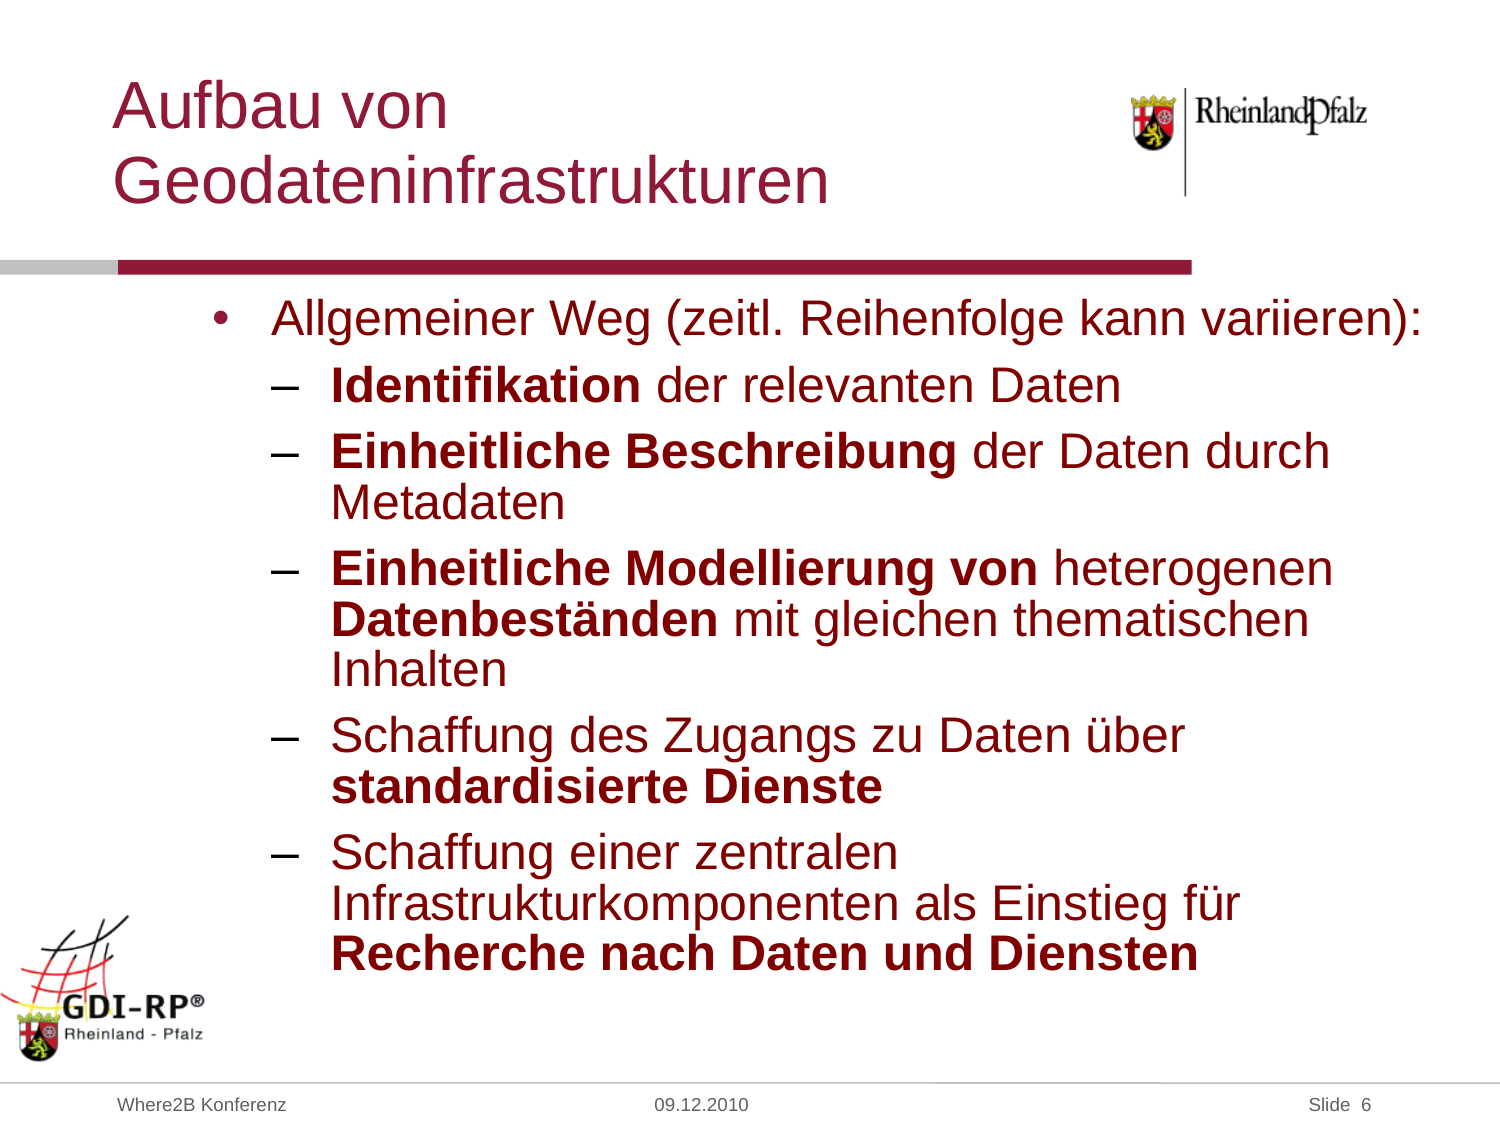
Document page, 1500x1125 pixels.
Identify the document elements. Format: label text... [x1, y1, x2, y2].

picture [1131, 88, 1447, 198]
list Allgemeiner Weg (zeitl. Reihenfolge kann variieren): Identifikation der relevanten Daten Einheitliche Beschreibung der Daten durch Metadaten Einheitliche Modellierung von heterogenen Datenbeständen mit gleichen thematischen Inhalten Schaffung des Zugangs zu Daten über standardisierte Dienste Schaffung einer zentralen Infrastrukturkomponenten als Einstieg für Recherche nach Daten und Diensten [212, 295, 1477, 1125]
picture [0, 915, 207, 1063]
title Aufbau von Geodateninfrastrukturen [112, 63, 1071, 224]
